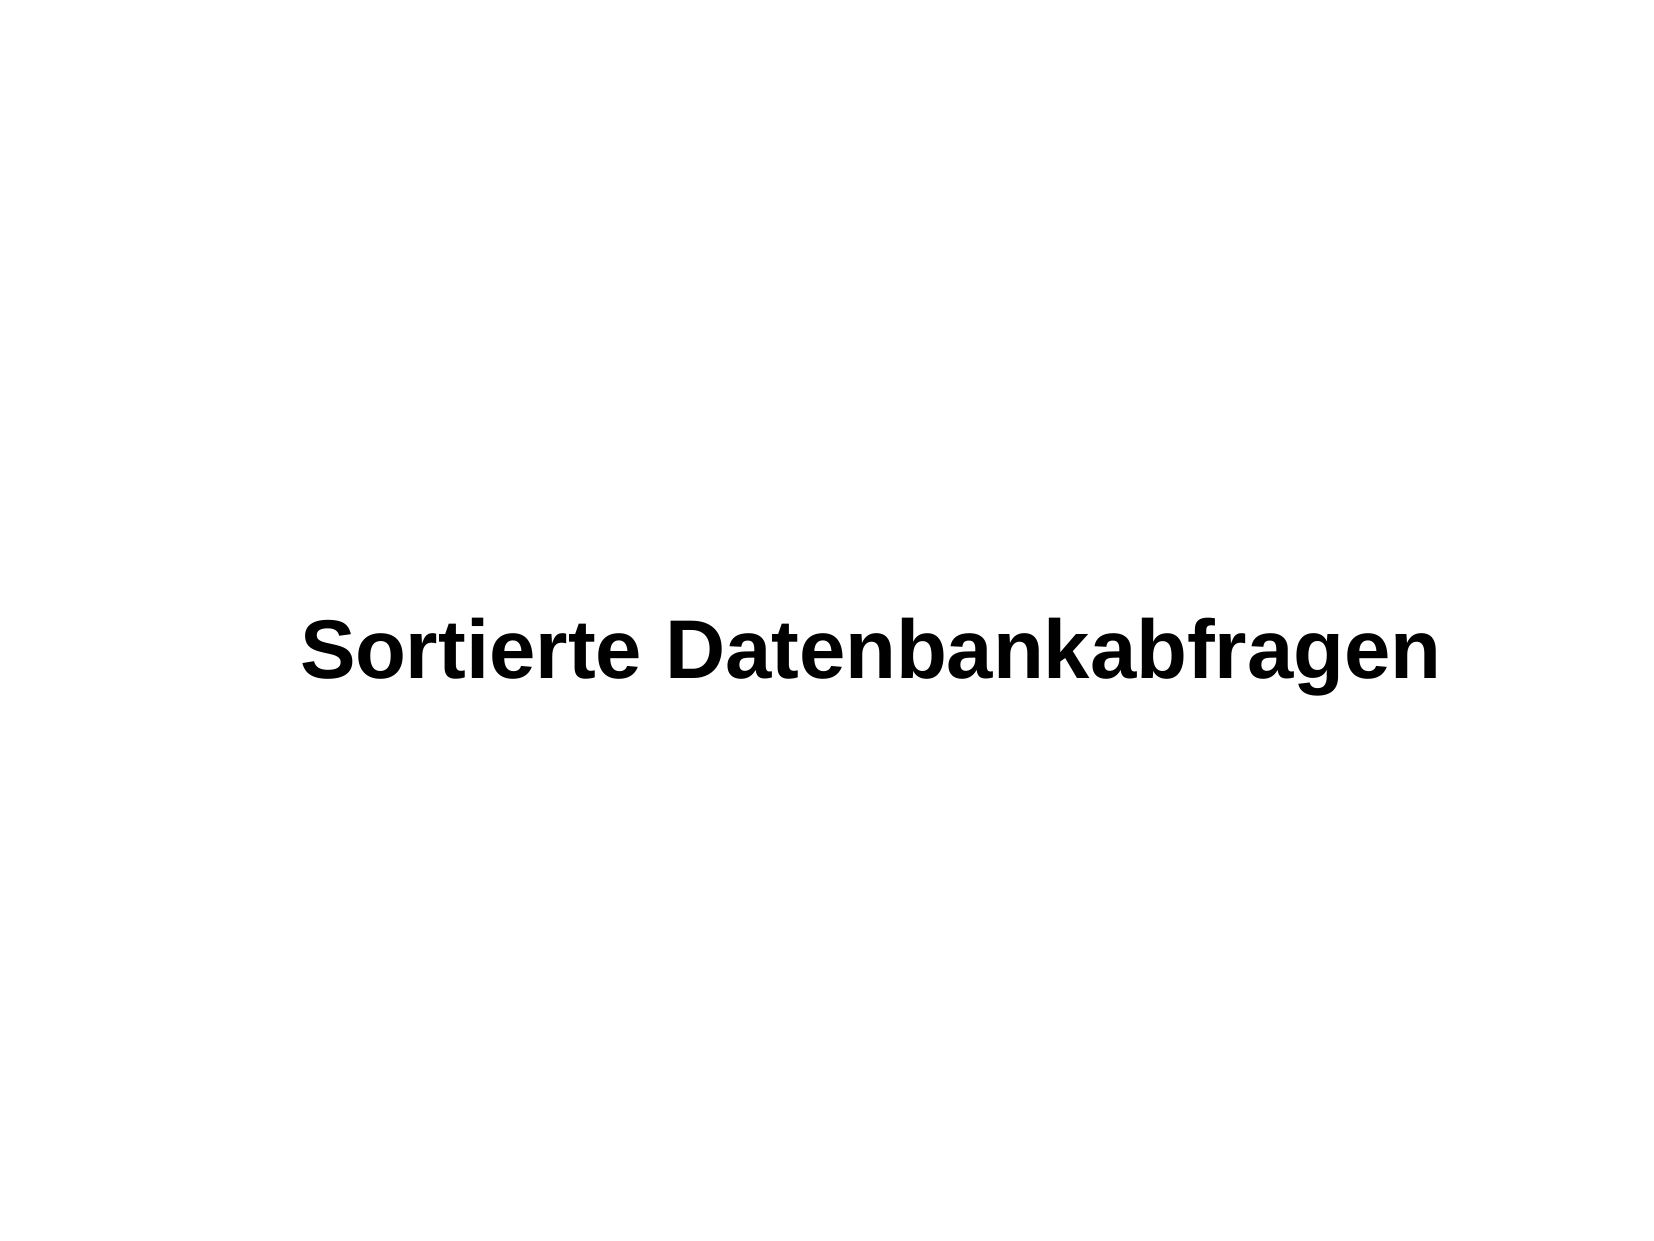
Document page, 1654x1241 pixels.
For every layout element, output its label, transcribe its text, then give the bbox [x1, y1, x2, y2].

text_box Sortierte Datenbankabfragen [118, 549, 1625, 705]
